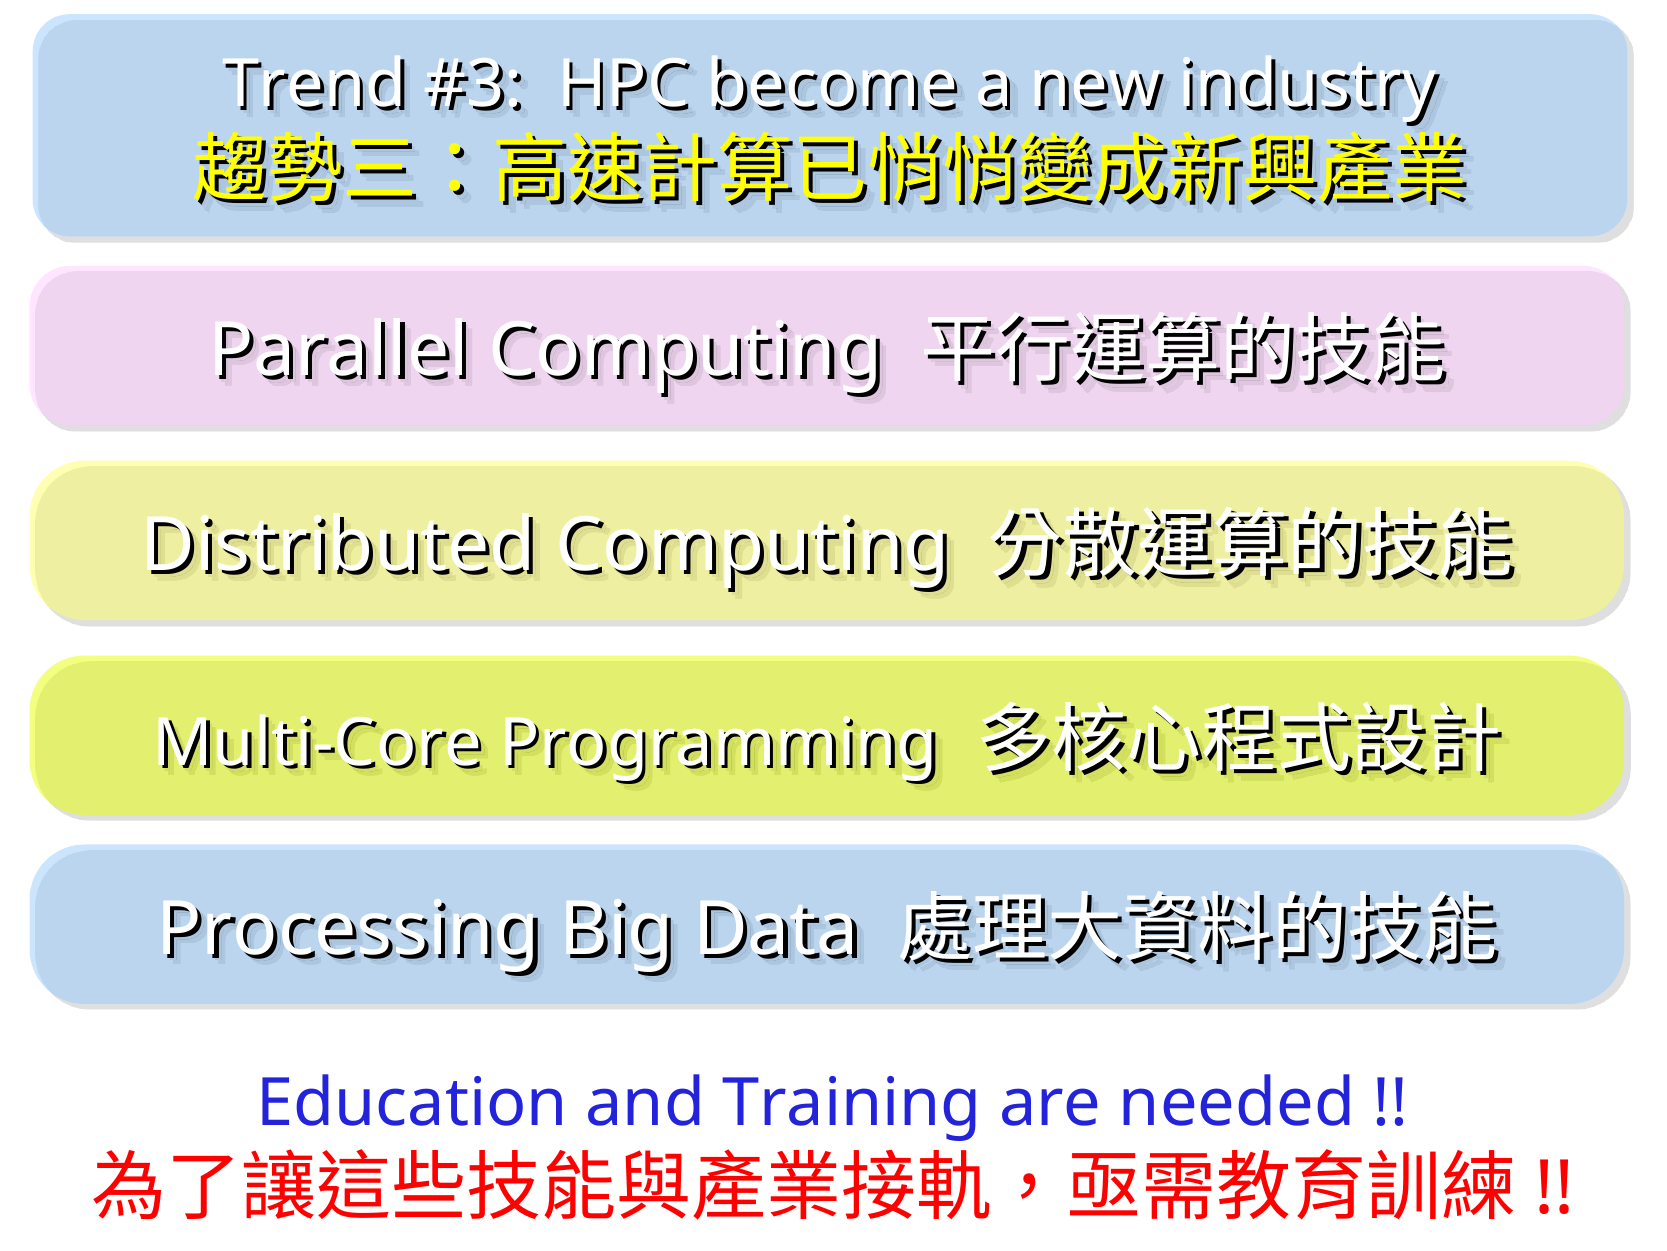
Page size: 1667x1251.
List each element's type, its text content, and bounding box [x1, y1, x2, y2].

text_box Parallel Computing 平行運算的技能 [29, 265, 1625, 426]
text_box Education and Training are needed !! 為了讓這些技能與產業接軌，亟需教育訓練!! [0, 1051, 1667, 1237]
text_box Trend #3: HPC become a new industry 趨勢三：高速計算已悄悄變成新興產業 [32, 14, 1628, 237]
text_box Distributed Computing 分散運算的技能 [29, 460, 1625, 621]
text_box Multi-Core Programming 多核心程式設計 [29, 655, 1625, 816]
text_box Processing Big Data 處理大資料的技能 [29, 844, 1625, 1004]
